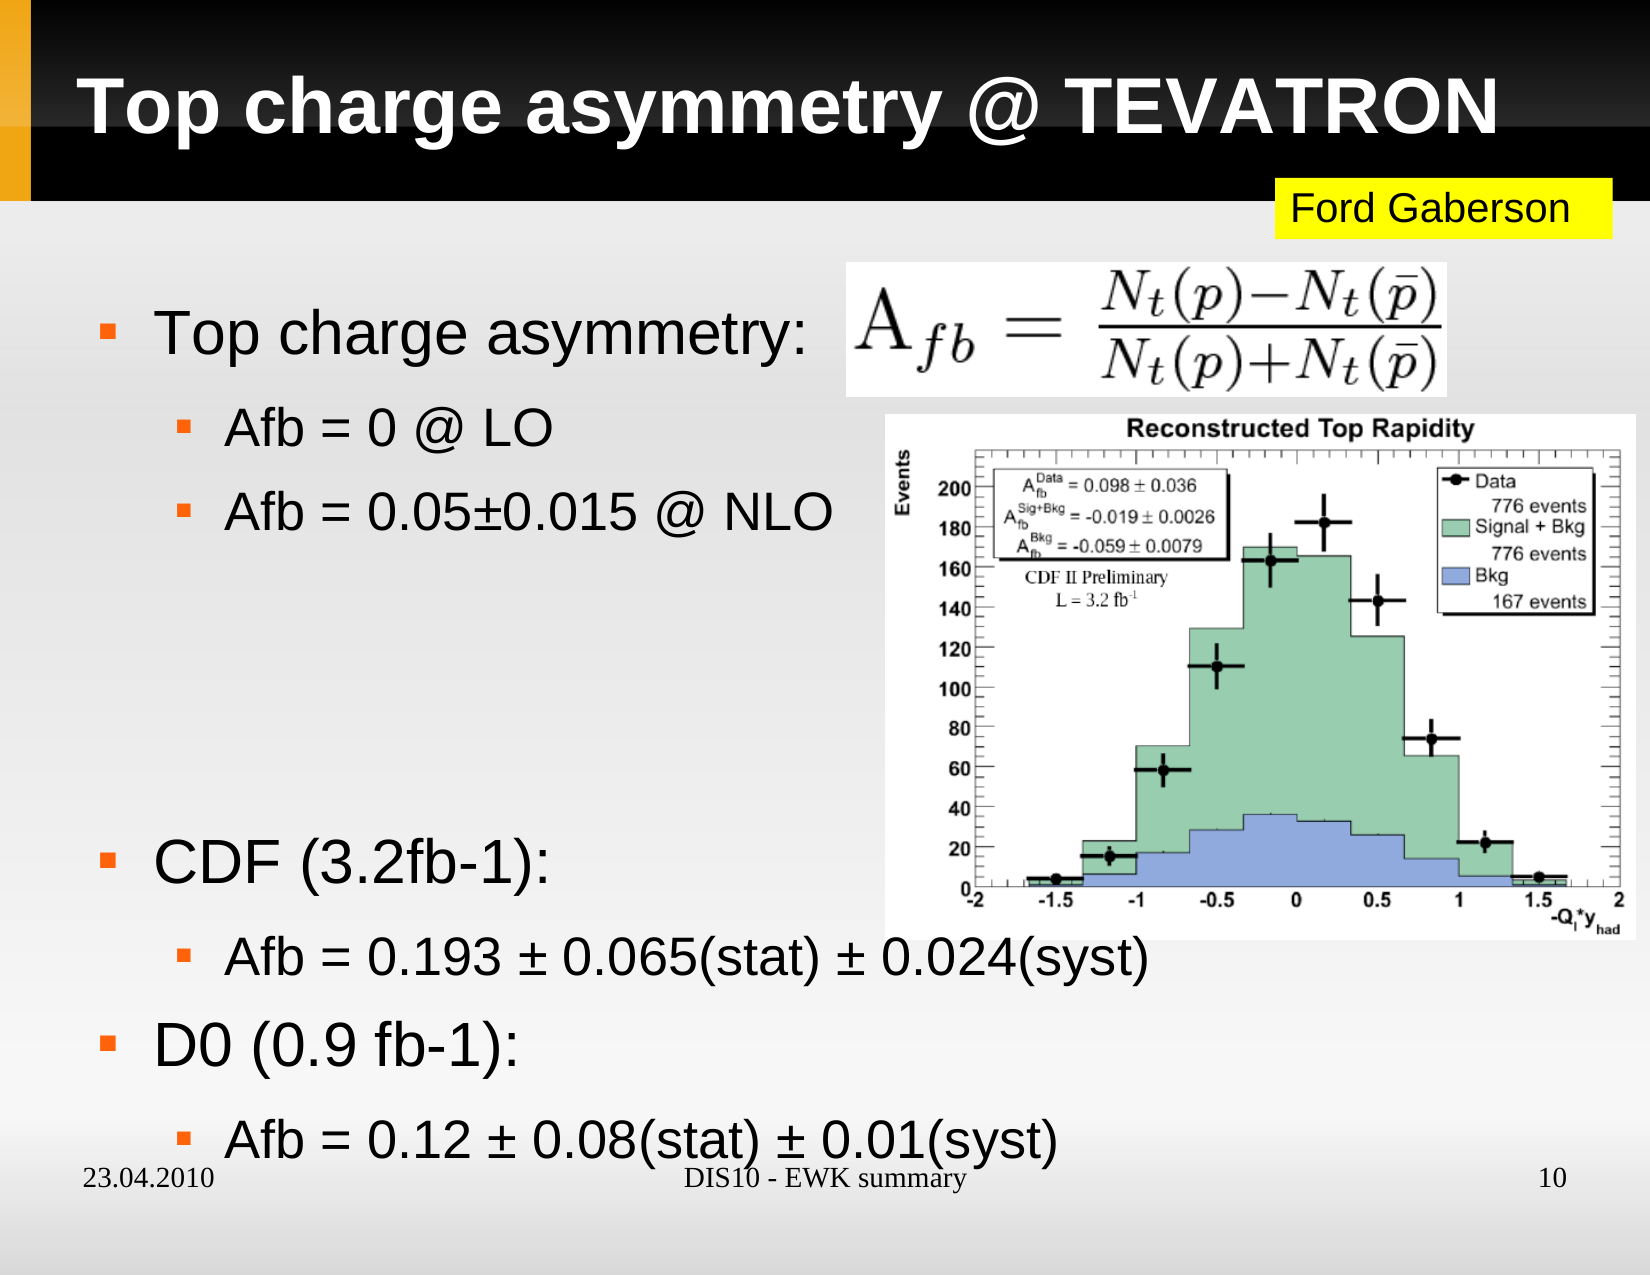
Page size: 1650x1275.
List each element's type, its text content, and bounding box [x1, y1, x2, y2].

text_box Ford Gaberson [1275, 177, 1613, 240]
picture [0, 0, 1650, 1275]
title Top charge asymmetry @ TEVATRON [76, 7, 1562, 206]
list Top charge asymmetry: Afb = 0 @ LO Afb = 0.05±0.015 @ NLO CDF (3.2fb-1): Afb = 0.193 ± 0.065(stat) ± 0.024(syst) D0 (0.9 fb-1): Afb = 0.12 ± 0.08(stat) ± 0.01(syst) [82, 298, 1568, 1171]
